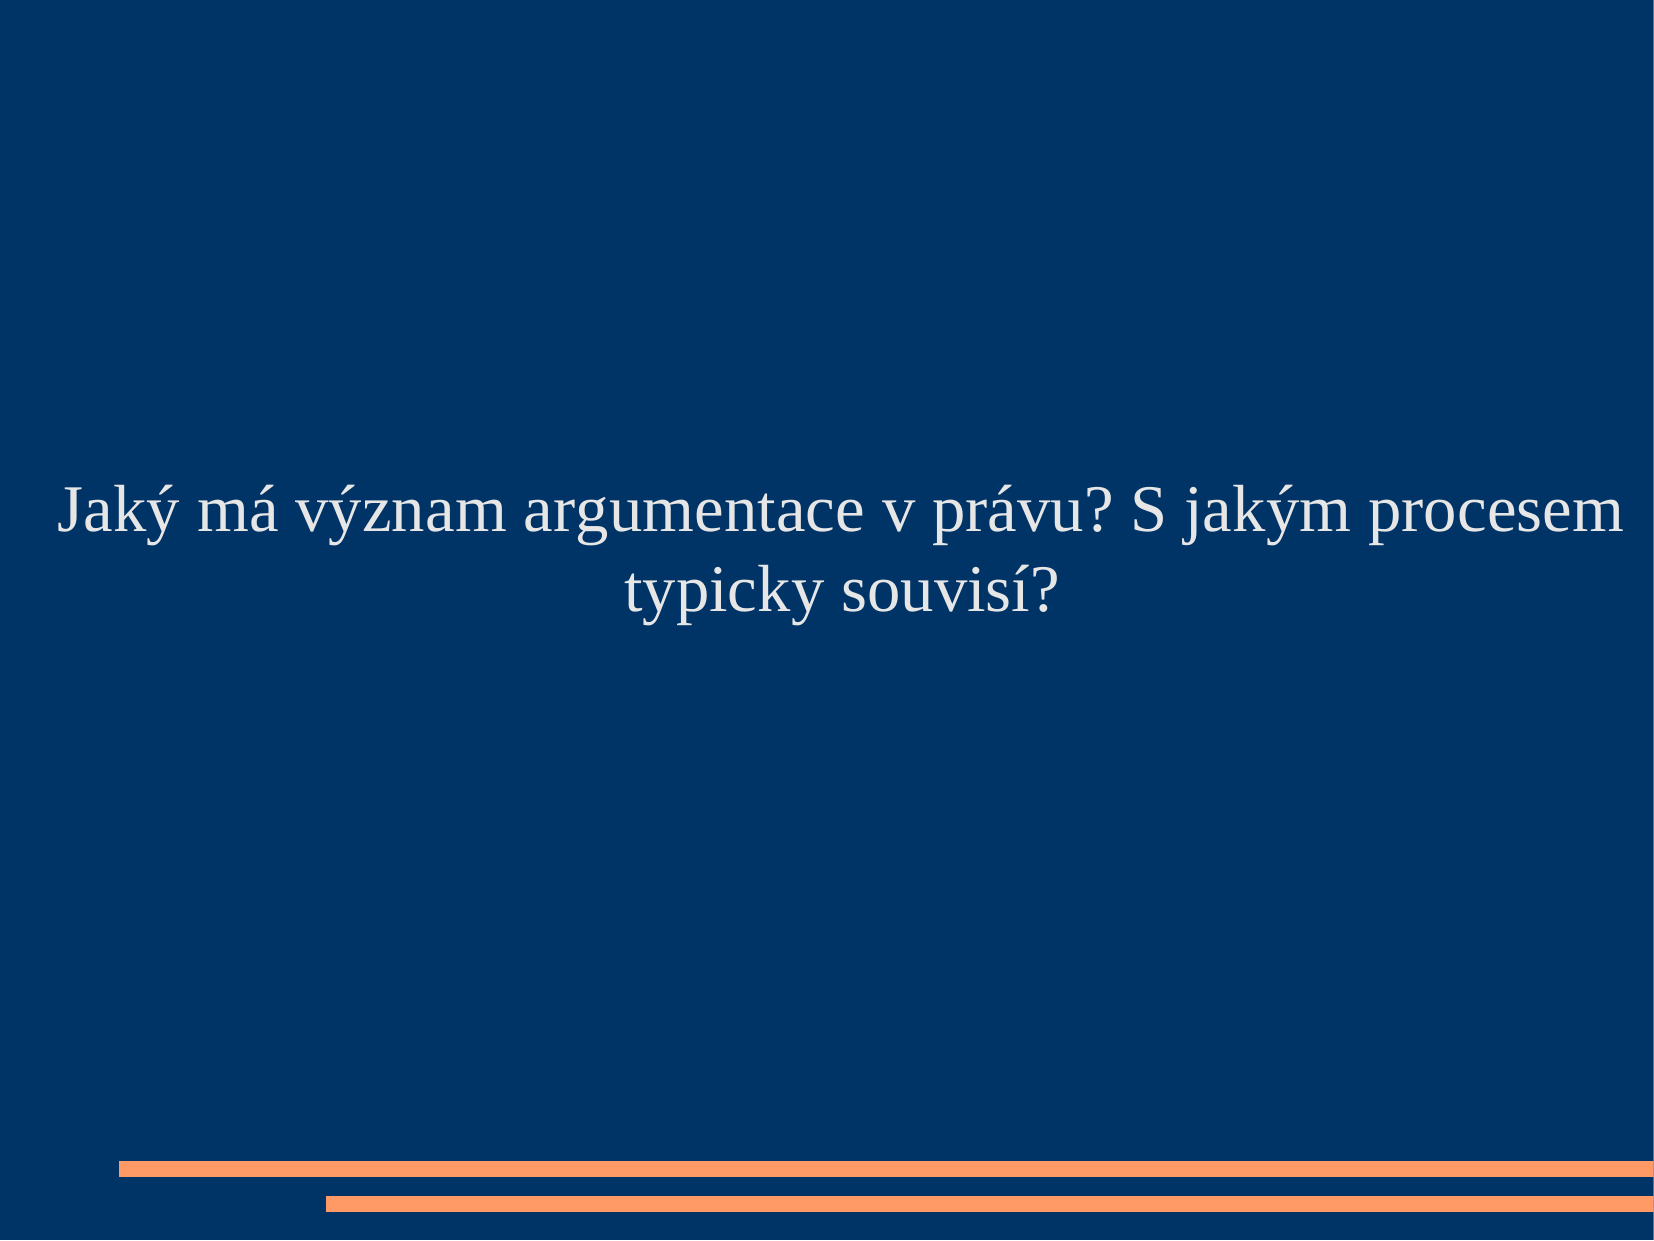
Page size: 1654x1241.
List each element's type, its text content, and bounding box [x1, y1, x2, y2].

text_box Jaký má význam argumentace v právu? S jakým procesem typicky souvisí? [0, 465, 1654, 1241]
